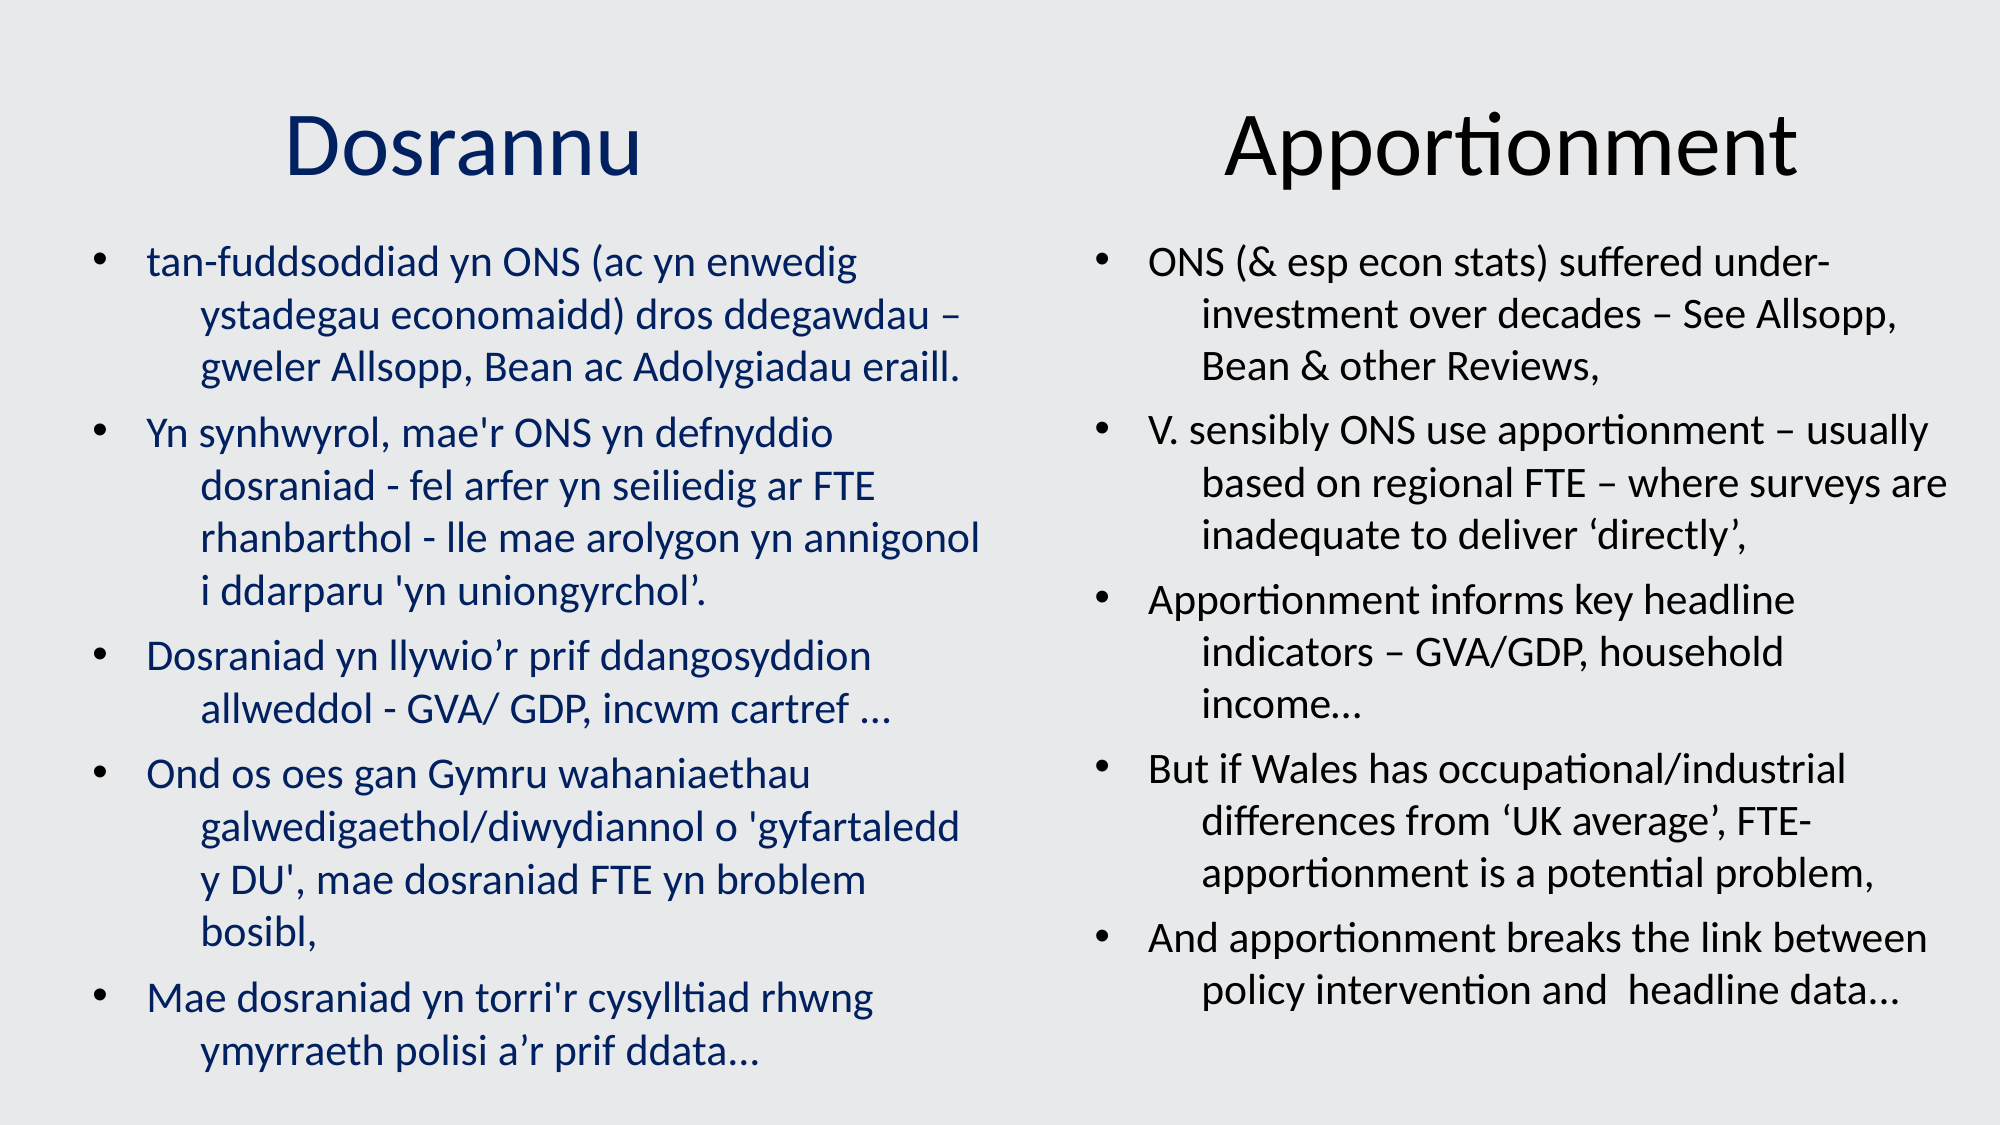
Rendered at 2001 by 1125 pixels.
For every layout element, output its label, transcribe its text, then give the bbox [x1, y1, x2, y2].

text_box Dosrannu [77, 45, 853, 233]
list tan-fuddsoddiad yn ONS (ac yn enwedig ystadegau economaidd) dros ddegawdau – gweler Allsopp, Bean ac Adolygiadau eraill. Yn synhwyrol, mae'r ONS yn defnyddio dosraniad - fel arfer yn seiliedig ar FTE rhanbarthol - lle mae arolygon yn annigonol i ddarparu 'yn uniongyrchol’. Dosraniad yn llywio’r prif ddangosyddion allweddol - GVA/ GDP, incwm cartref ... Ond os oes gan Gymru wahaniaethau galwedigaethol/diwydiannol o 'gyfartaledd y DU', mae dosraniad FTE yn broblem bosibl, Mae dosraniad yn torri'r cysylltiad rhwng ymyrraeth polisi a’r prif ddata... [77, 224, 1000, 1088]
list ONS (& esp econ stats) suffered under-investment over decades – See Allsopp, Bean & other Reviews, V. sensibly ONS use apportionment – usually based on regional FTE – where surveys are inadequate to deliver ‘directly’, Apportionment informs key headline indicators – GVA/GDP, household income… But if Wales has occupational/industrial differences from ‘UK average’, FTE-apportionment is a potential problem, And apportionment breaks the link between policy intervention and headline data... [1079, 224, 1964, 1088]
title Apportionment [1125, 45, 1900, 233]
